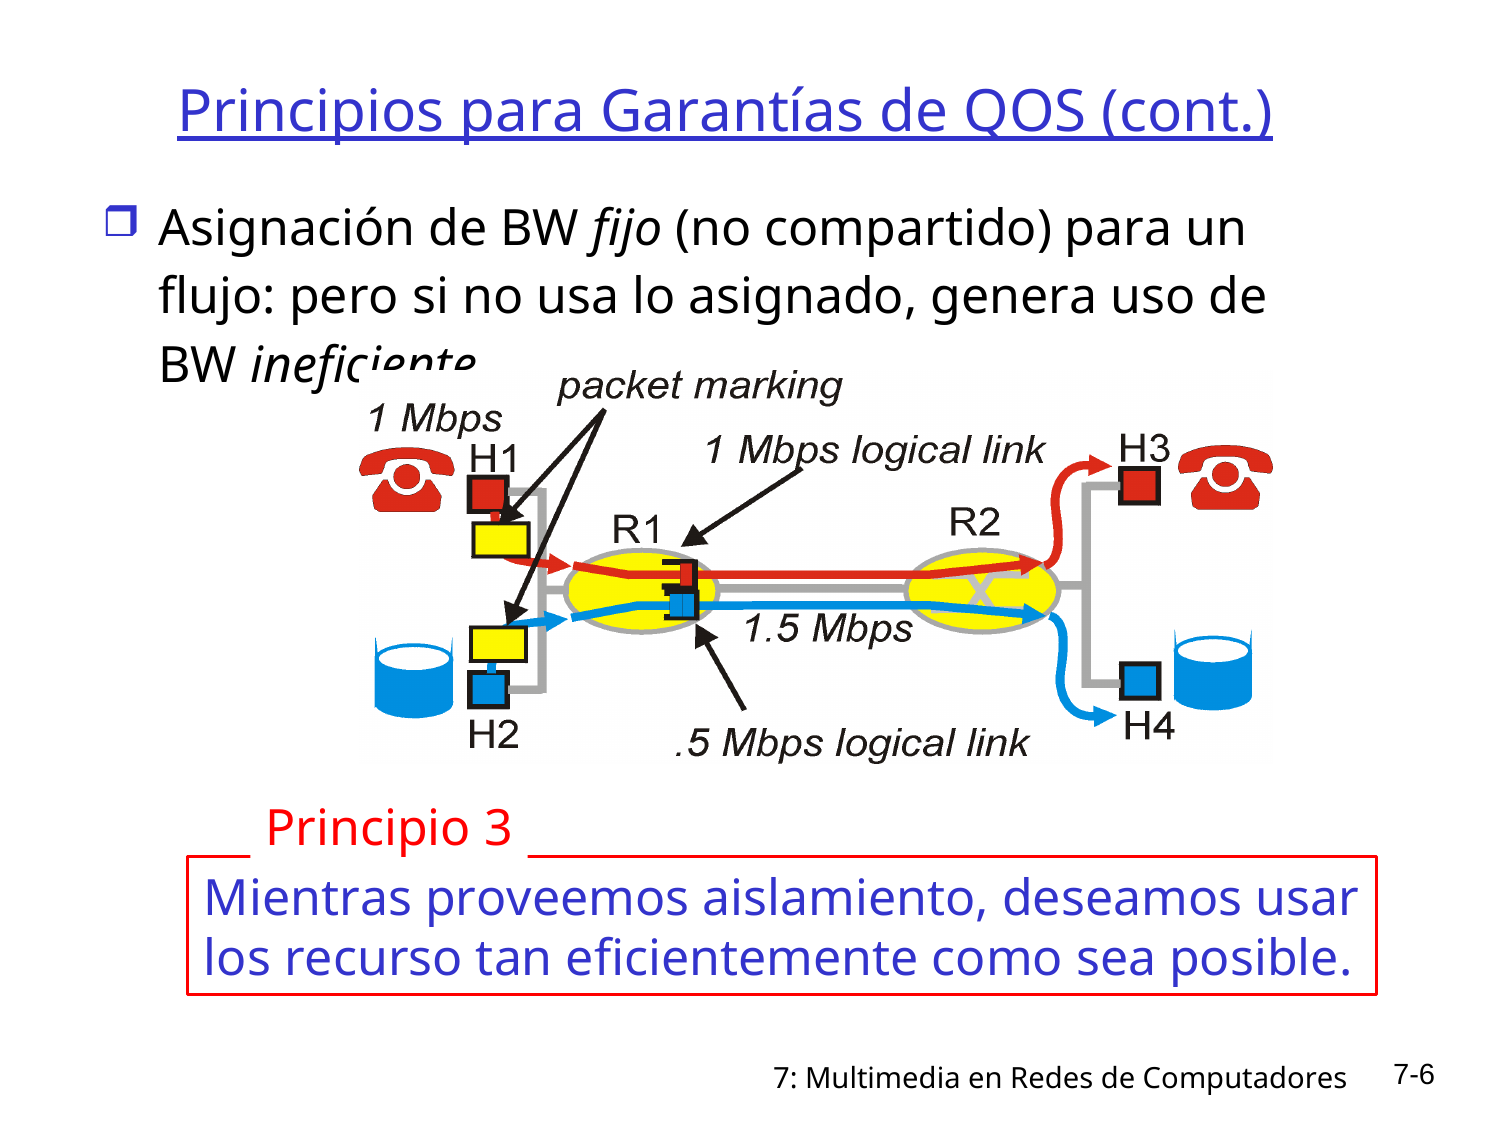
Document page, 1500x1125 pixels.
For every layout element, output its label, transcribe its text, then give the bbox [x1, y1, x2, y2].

list Asignación de BW fijo (no compartido) para un flujo: pero si no usa lo asignado, genera uso de BW ineficiente. [87, 184, 1363, 384]
text_box Principio 3 [250, 787, 528, 863]
text_box Mientras proveemos aislamiento, deseamos usar los recurso tan eficientemente como sea posible. [187, 856, 1377, 995]
title Principios para Garantías de QOS (cont.) [87, 37, 1363, 181]
picture [359, 370, 1273, 764]
